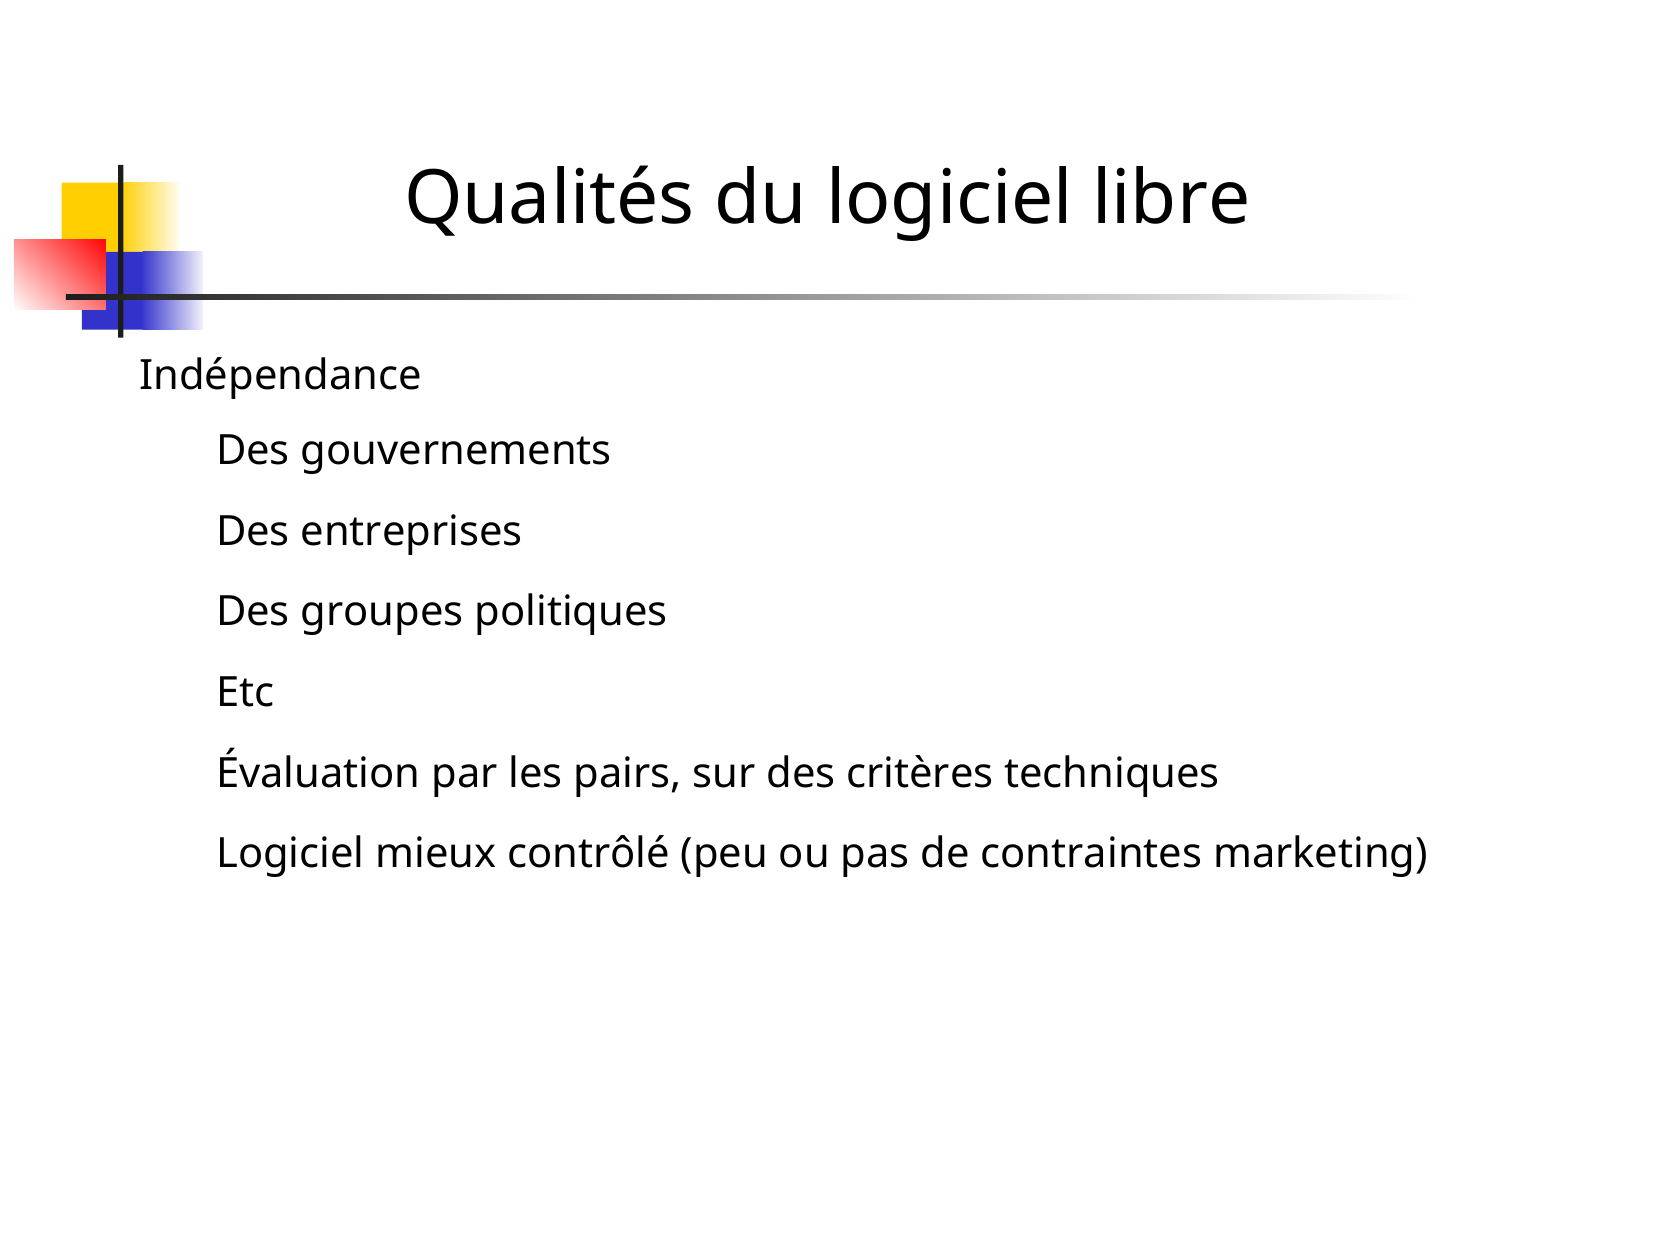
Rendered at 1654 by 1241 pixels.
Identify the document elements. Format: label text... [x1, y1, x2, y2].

title Qualités du logiciel libre [121, 91, 1534, 299]
list Indépendance Des gouvernements Des entreprises Des groupes politiques Etc Évaluation par les pairs, sur des critères techniques Logiciel mieux contrôlé (peu ou pas de contraintes marketing) [121, 344, 1534, 1127]
